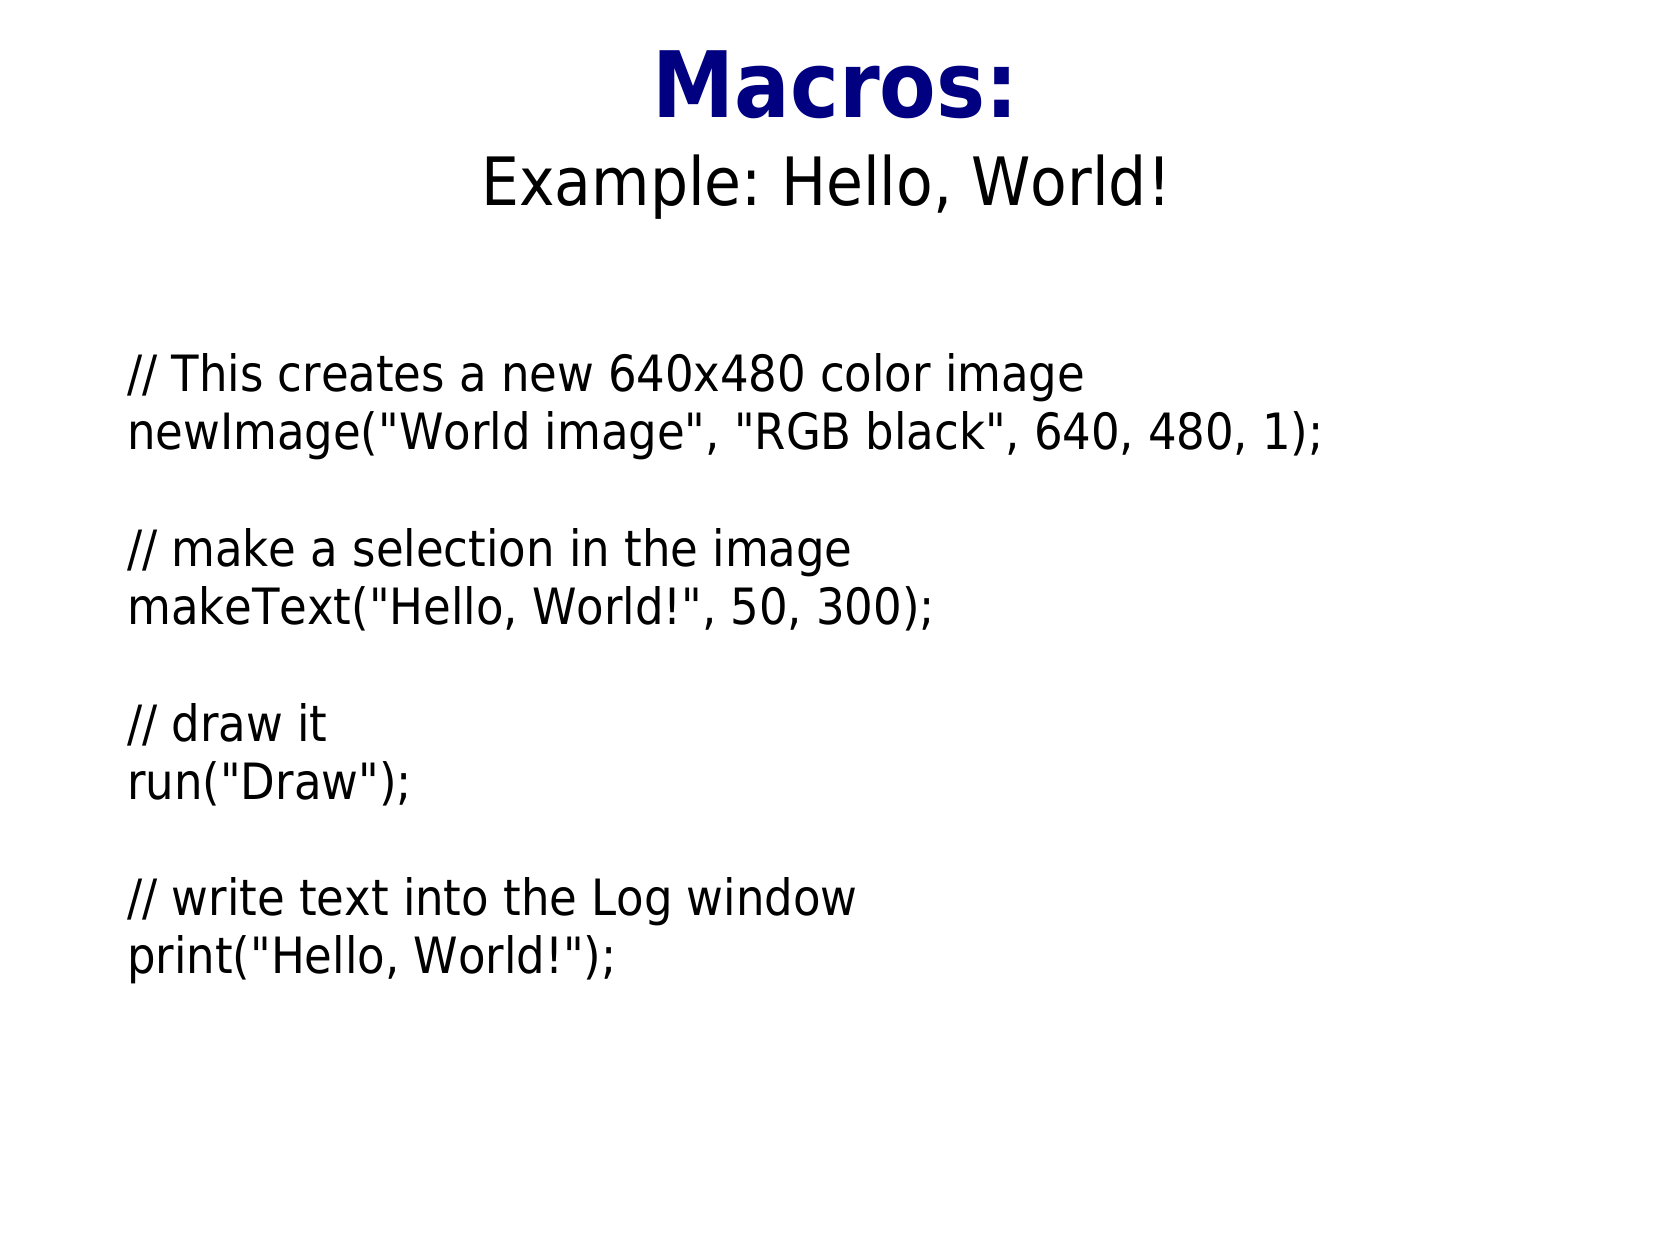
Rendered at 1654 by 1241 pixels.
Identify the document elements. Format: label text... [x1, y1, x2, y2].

text_box // This creates a new 640x480 color image newImage("World image", "RGB black", 640, 480, 1); // make a selection in the image makeText("Hello, World!", 50, 300); // draw it run("Draw"); // write text into the Log window print("Hello, World!"); [112, 337, 1538, 994]
title Macros: [82, 31, 1571, 141]
title Example: Hello, World! [82, 141, 1571, 287]
